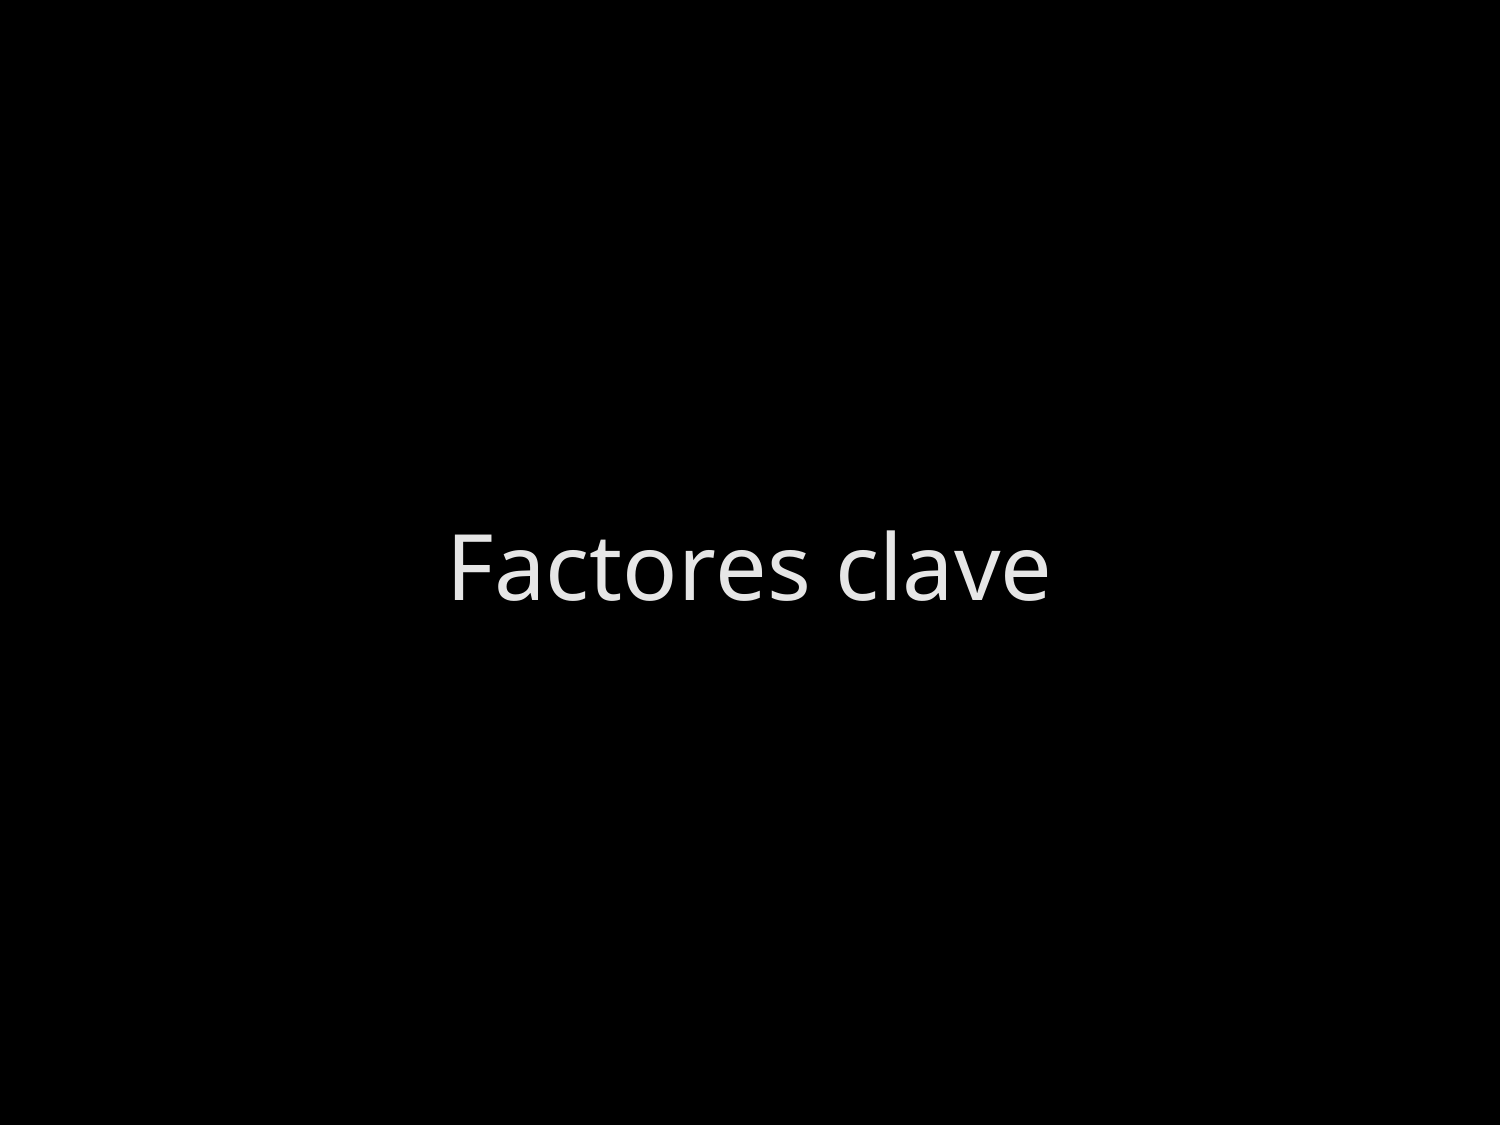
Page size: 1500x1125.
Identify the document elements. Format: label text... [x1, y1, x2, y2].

subtitle Factores clave [109, 112, 1391, 1013]
